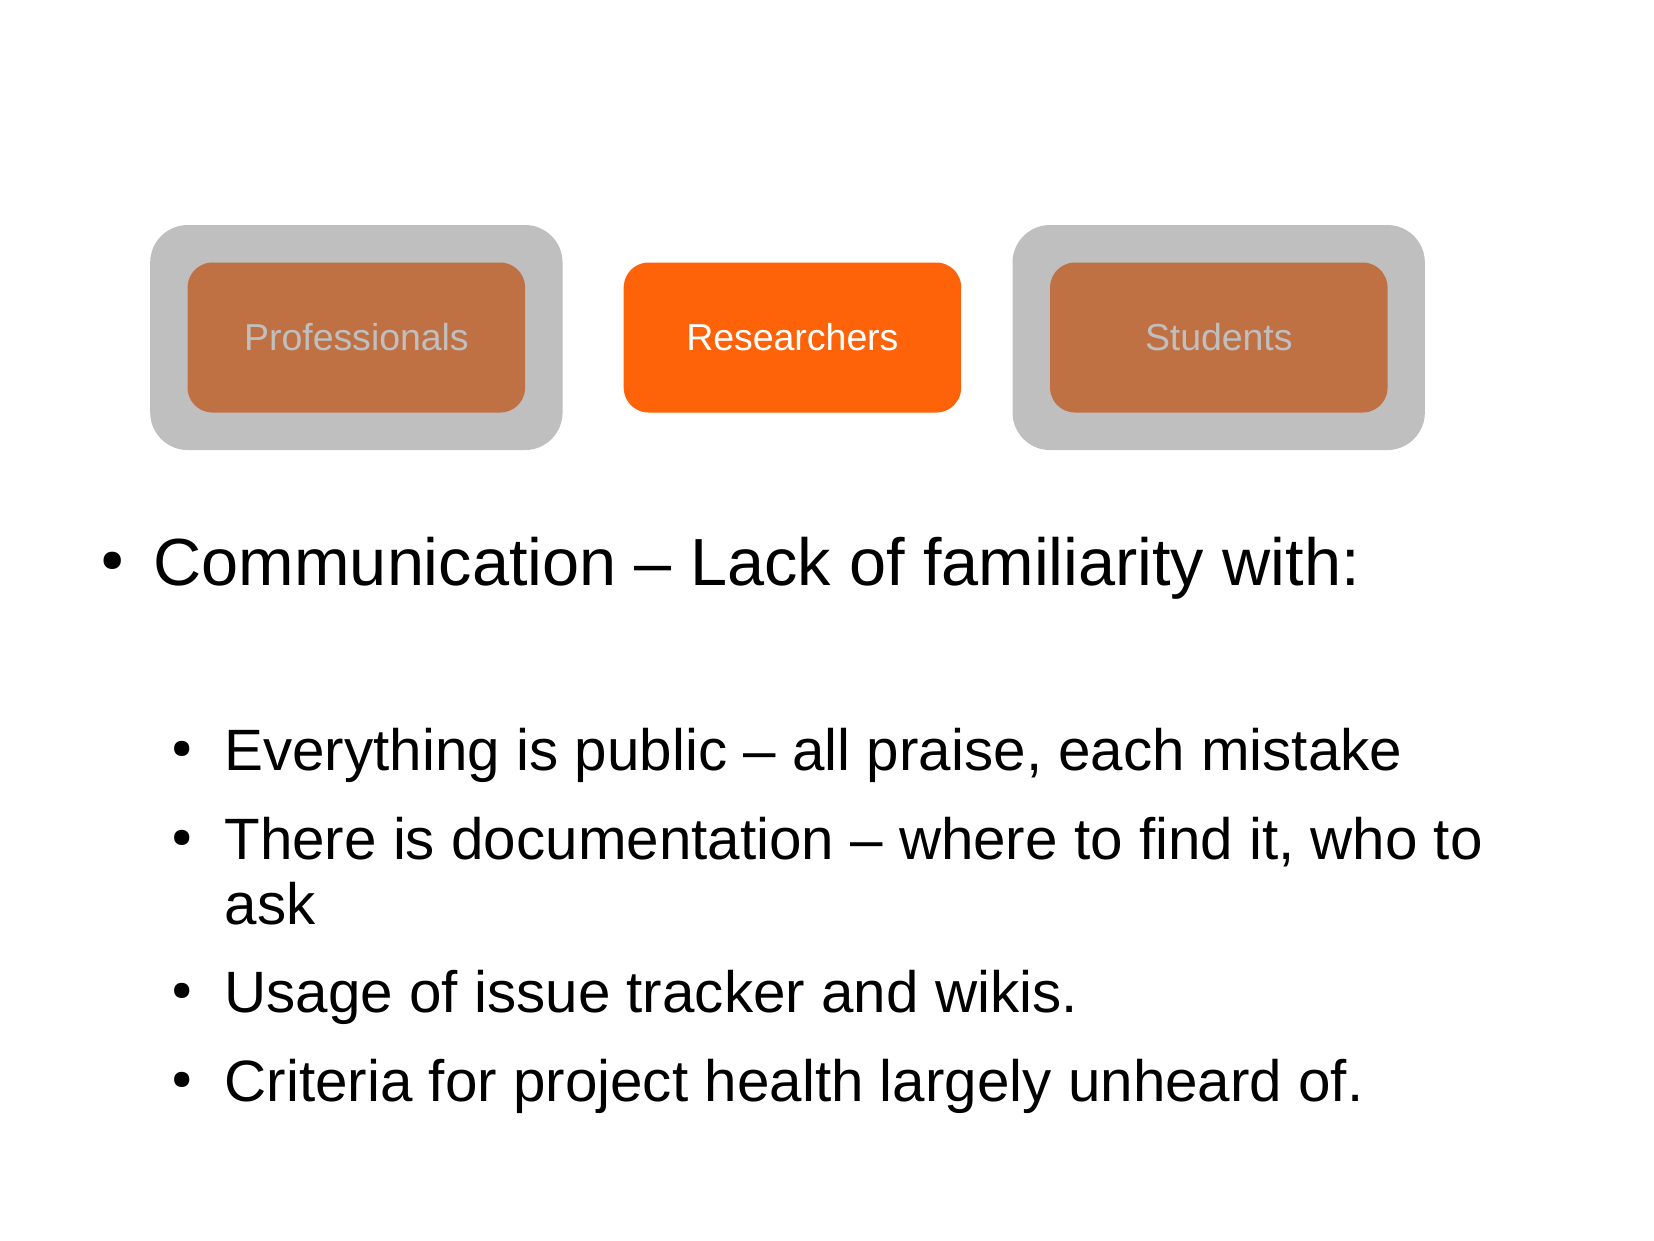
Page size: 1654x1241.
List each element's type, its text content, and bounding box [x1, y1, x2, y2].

text_box [1012, 225, 1425, 451]
text_box Researchers [623, 262, 962, 413]
list Communication – Lack of familiarity with: Everything is public – all praise, each mistake There is documentation – where to find it, who to ask Usage of issue tracker and wikis. Criteria for project health largely unheard of. [82, 525, 1571, 1109]
text_box [150, 225, 563, 451]
